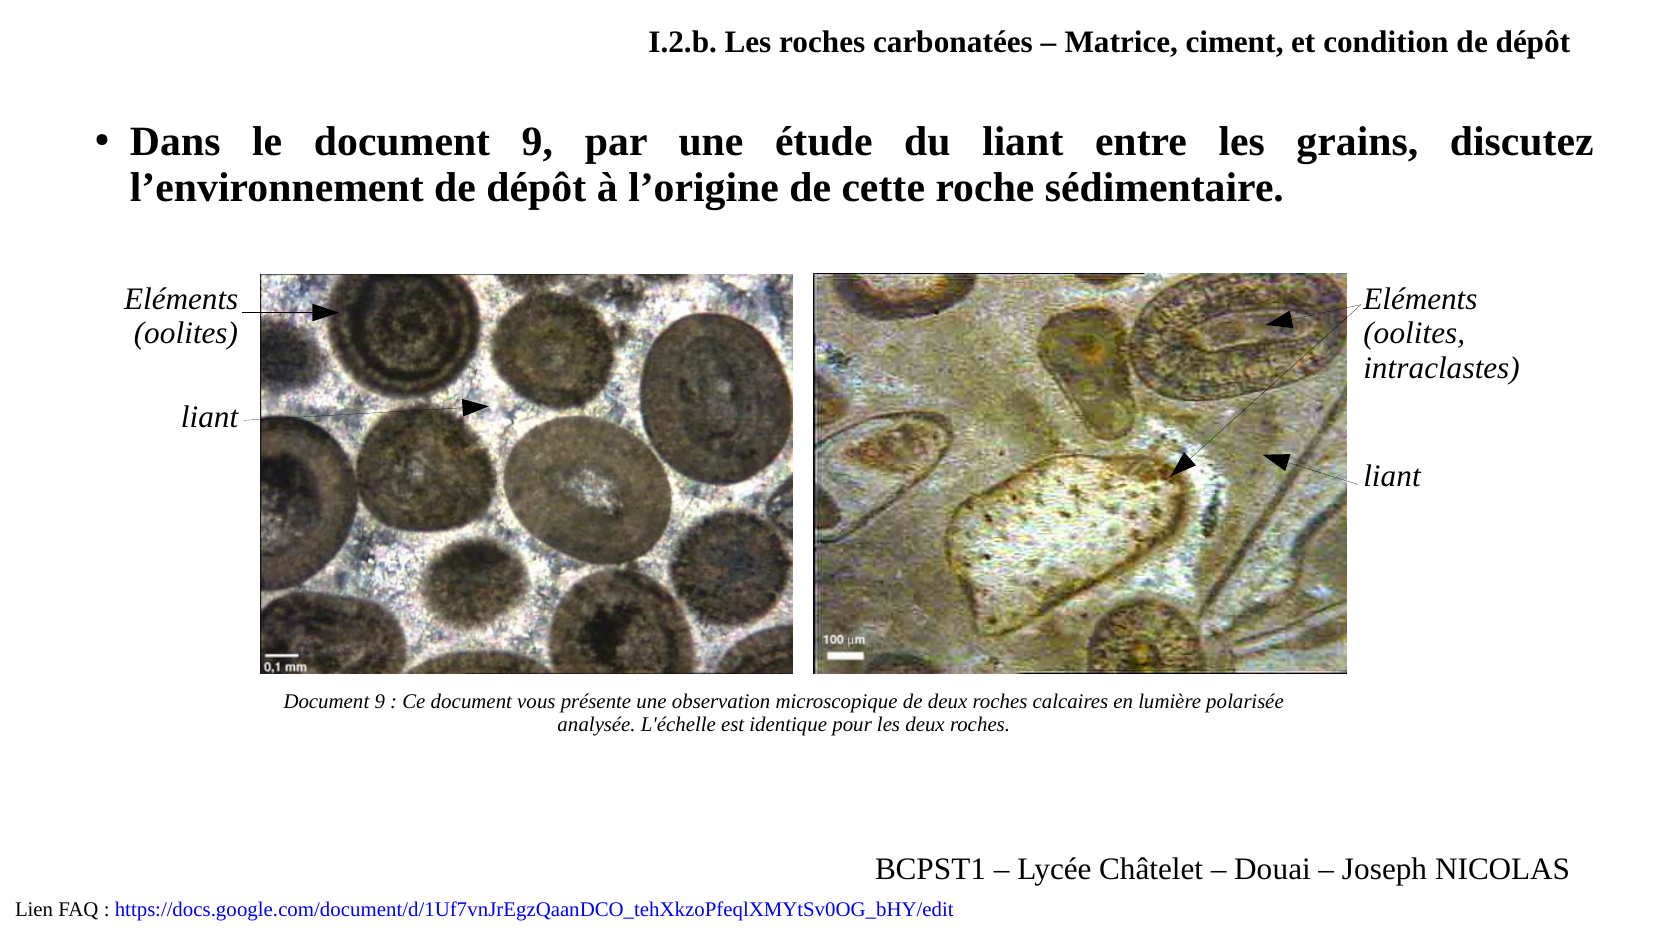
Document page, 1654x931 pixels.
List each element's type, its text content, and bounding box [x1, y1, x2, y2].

text_box Dans le document 9, par une étude du liant entre les grains, discutez l’environnement de dépôt à l’origine de cette roche sédimentaire. [94, 118, 1595, 253]
text_box BCPST1 – Lycée Châtelet – Douai – Joseph NICOLAS [637, 832, 1571, 905]
picture [813, 273, 1347, 674]
text_box liant [64, 399, 239, 487]
text_box I.2.b. Les roches carbonatées – Matrice, ciment, et condition de dépôt [637, 5, 1572, 78]
picture [260, 274, 793, 674]
text_box Lien FAQ : https://docs.google.com/document/d/1Uf7vnJrEgzQaanDCO_tehXkzoPfeqlXMYtSv0OG_bHY/edit [0, 897, 993, 931]
text_box Eléments (oolites) [64, 281, 239, 369]
text_box liant [1363, 458, 1538, 546]
text_box Document 9 : Ce document vous présente une observation microscopique de deux roches calcaires en lumière polarisée analysée. L'échelle est identique pour les deux roches. [270, 689, 1298, 826]
text_box Eléments (oolites, intraclastes) [1363, 281, 1538, 386]
